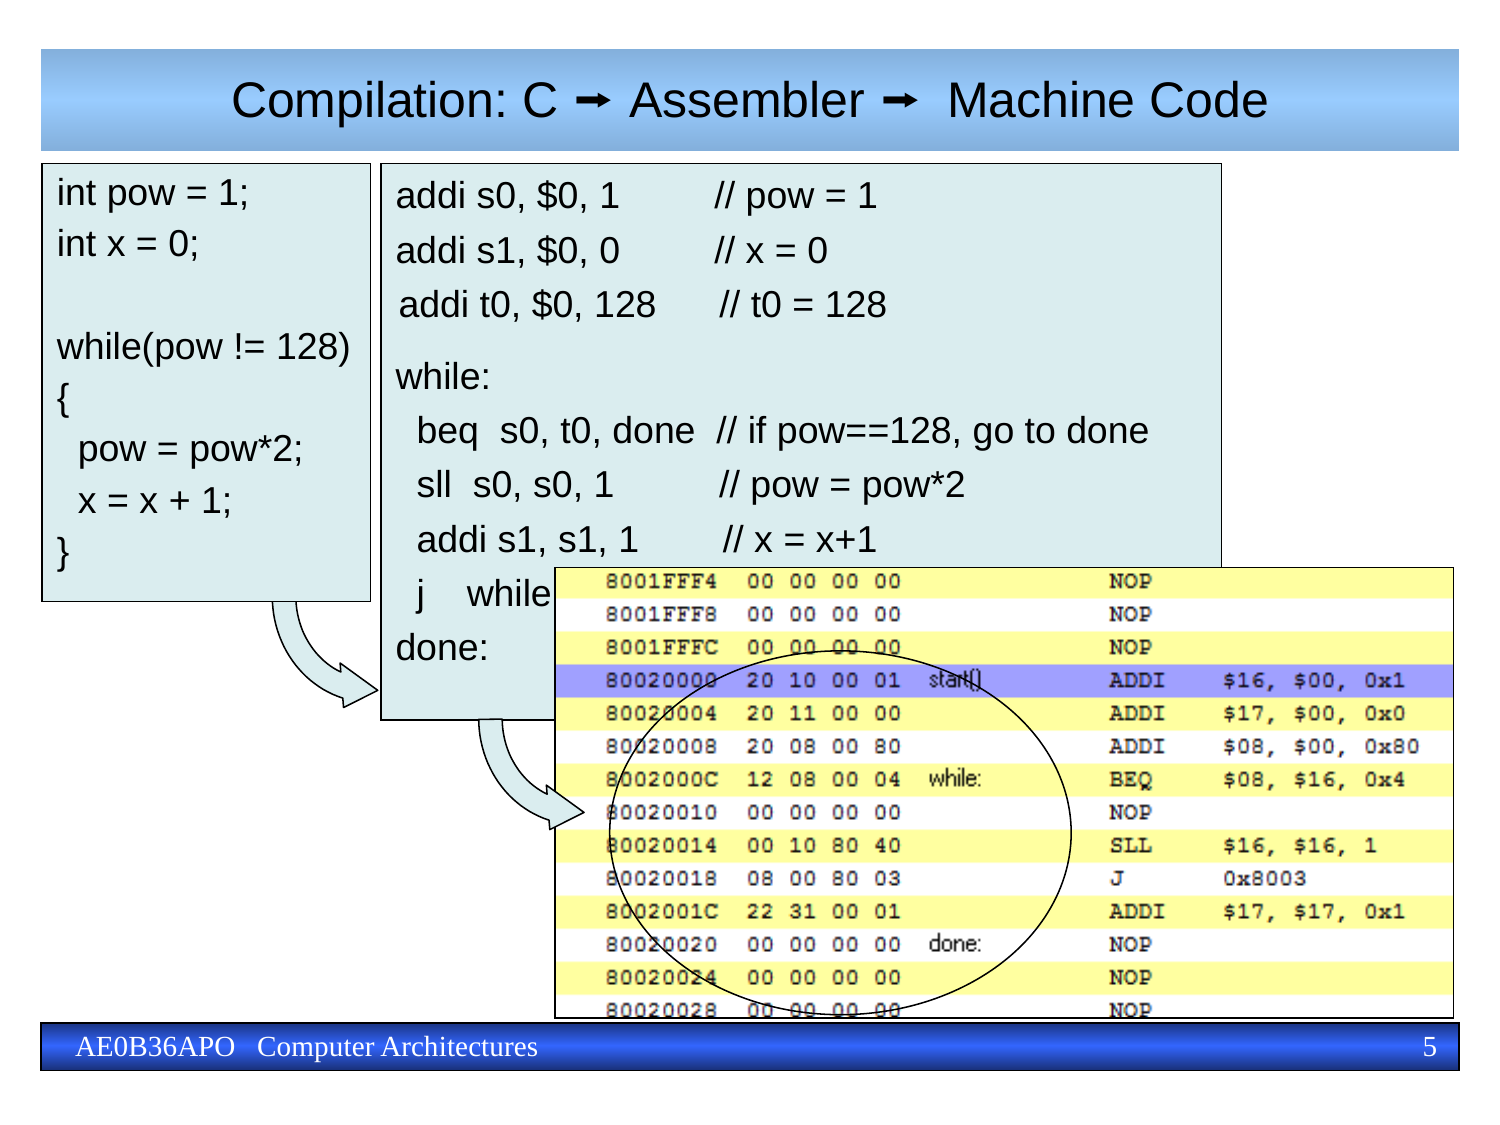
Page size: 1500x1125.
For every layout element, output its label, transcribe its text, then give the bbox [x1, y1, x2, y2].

picture [555, 568, 1453, 1018]
text_box addi s0, $0, 1 // pow = 1 addi s1, $0, 0 // x = 0 addi t0, $0, 128 // t0 = 128 while: beq s0, t0, done // if pow==128, go to done sll s0, s0, 1 // pow = pow*2 addi s1, s1, 1 // x = x+1 j while done: [380, 163, 1222, 720]
list int pow = 1; int x = 0; while(pow != 128) { pow = pow*2; x = x + 1; } [41, 163, 371, 602]
text_box [478, 719, 585, 830]
title Compilation: C  Assembler  Machine Code [41, 49, 1459, 151]
text_box [272, 602, 378, 708]
